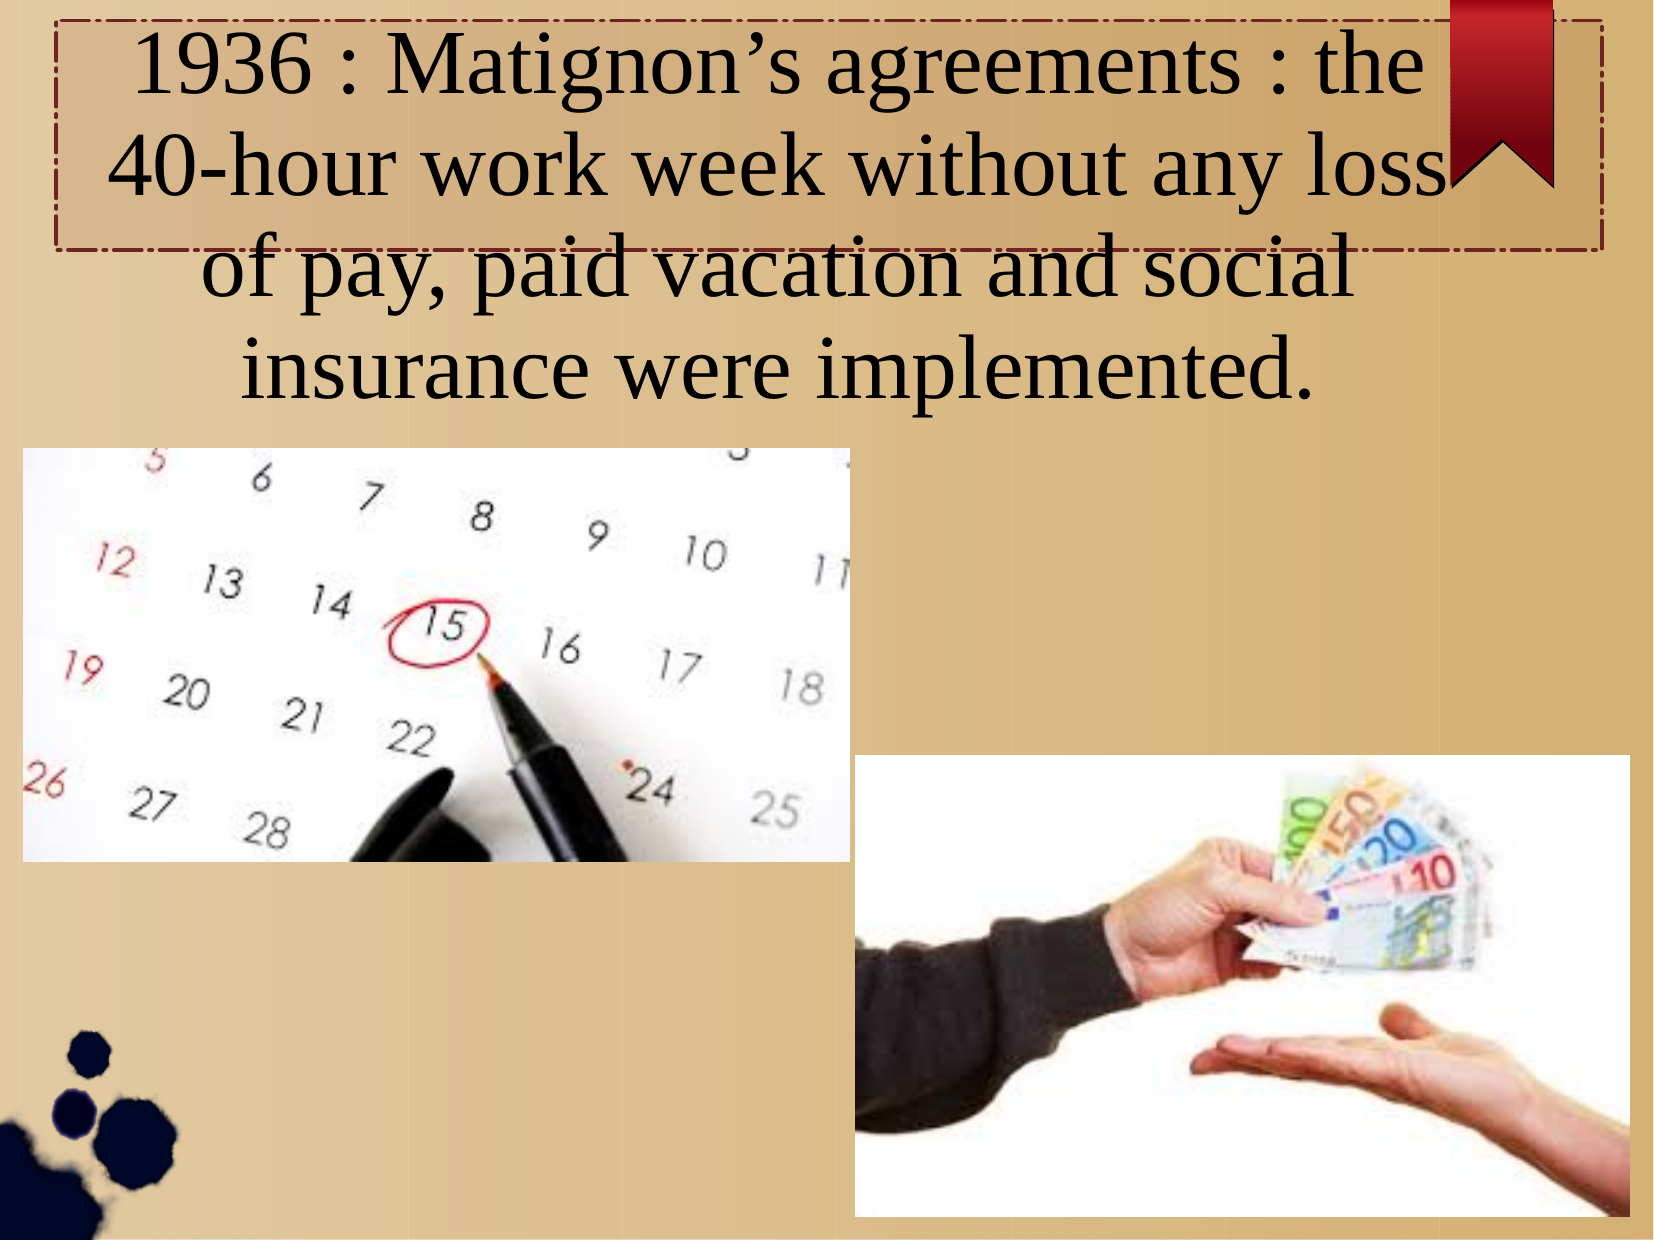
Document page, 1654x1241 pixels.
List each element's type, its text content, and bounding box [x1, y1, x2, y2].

picture [23, 448, 850, 862]
picture [855, 755, 1630, 1217]
title 1936 : Matignon’s agreements : the 40-hour work week without any loss of pay, paid vacation and social insurance were implemented. [59, 11, 1501, 418]
